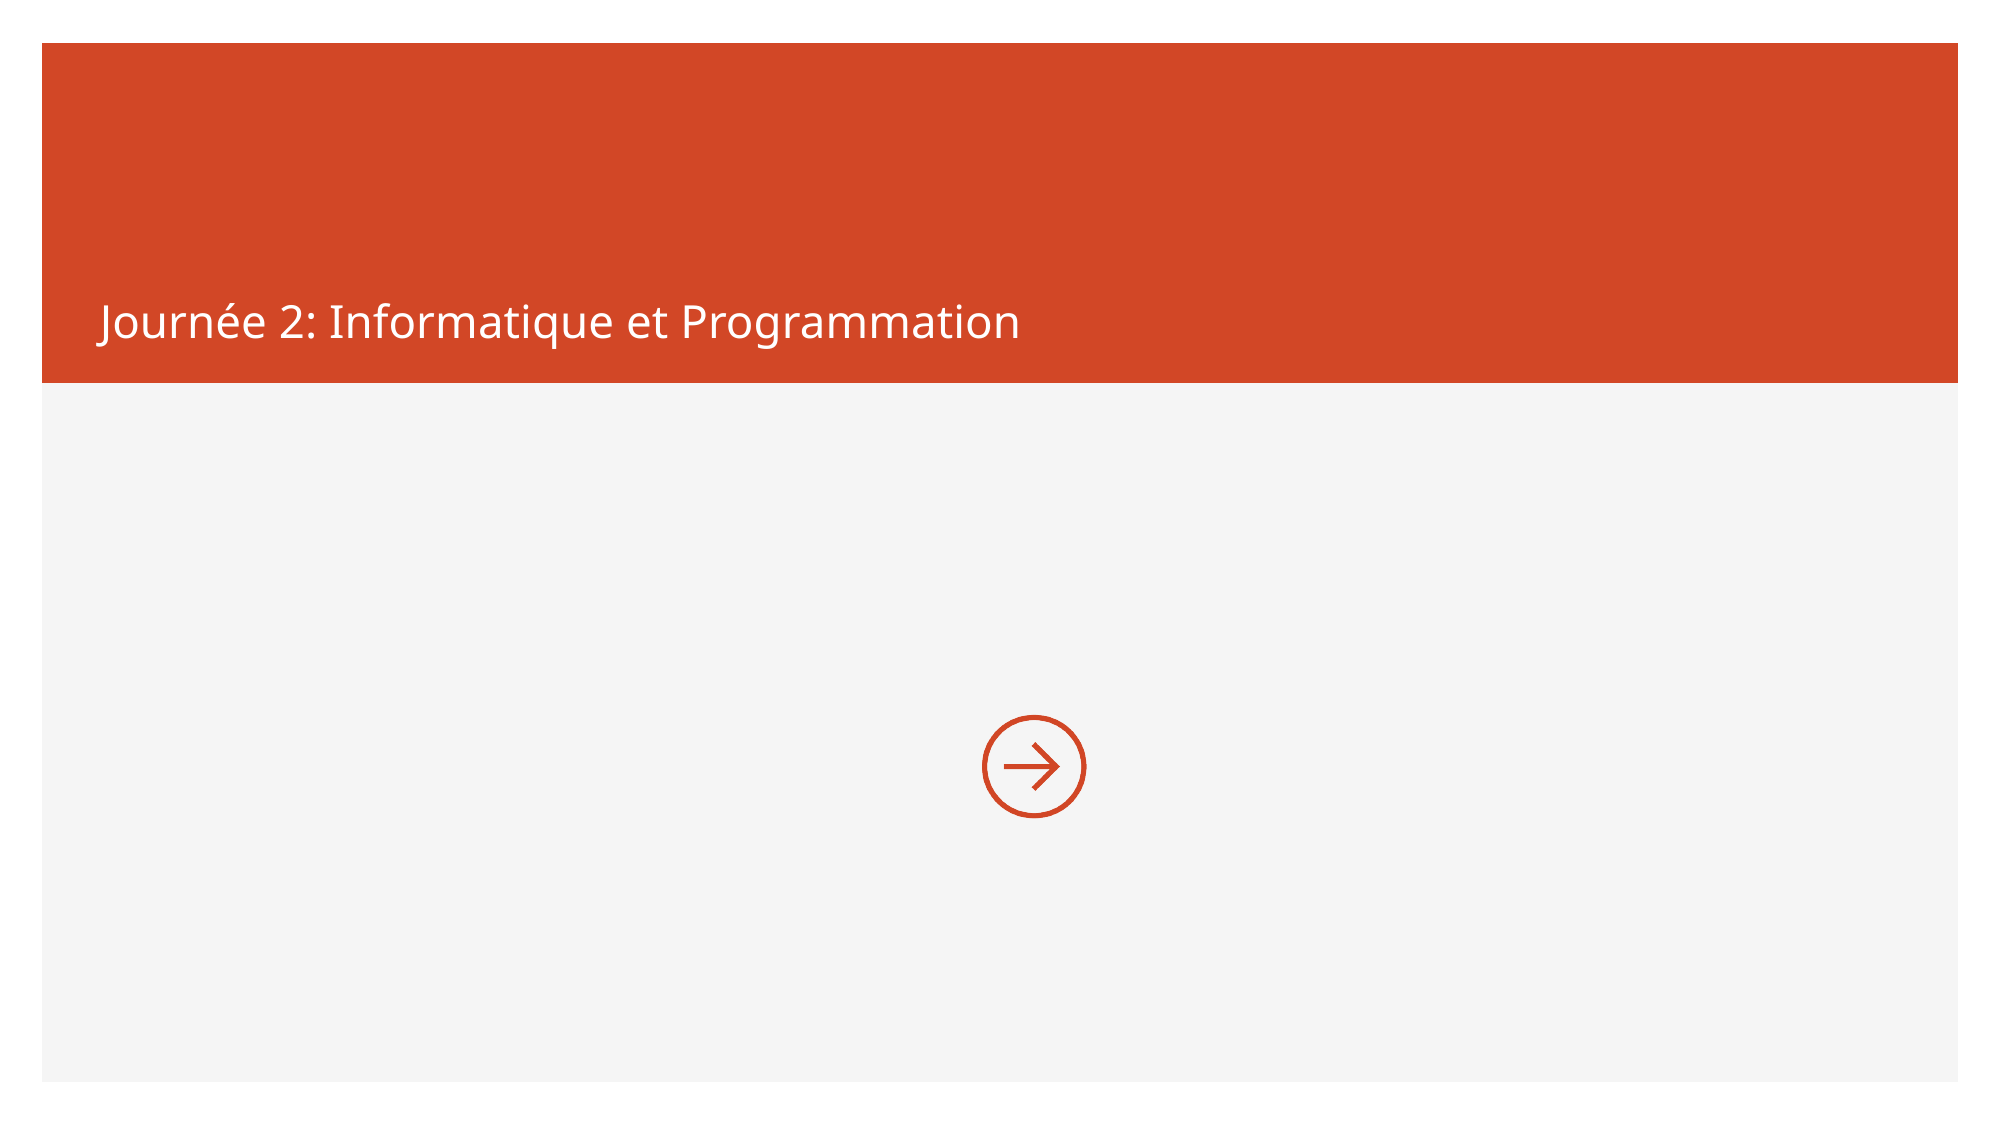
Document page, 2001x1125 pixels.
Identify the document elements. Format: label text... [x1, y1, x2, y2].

list Journée 2: Informatique et Programmation [84, 252, 1579, 358]
picture [979, 712, 1089, 821]
